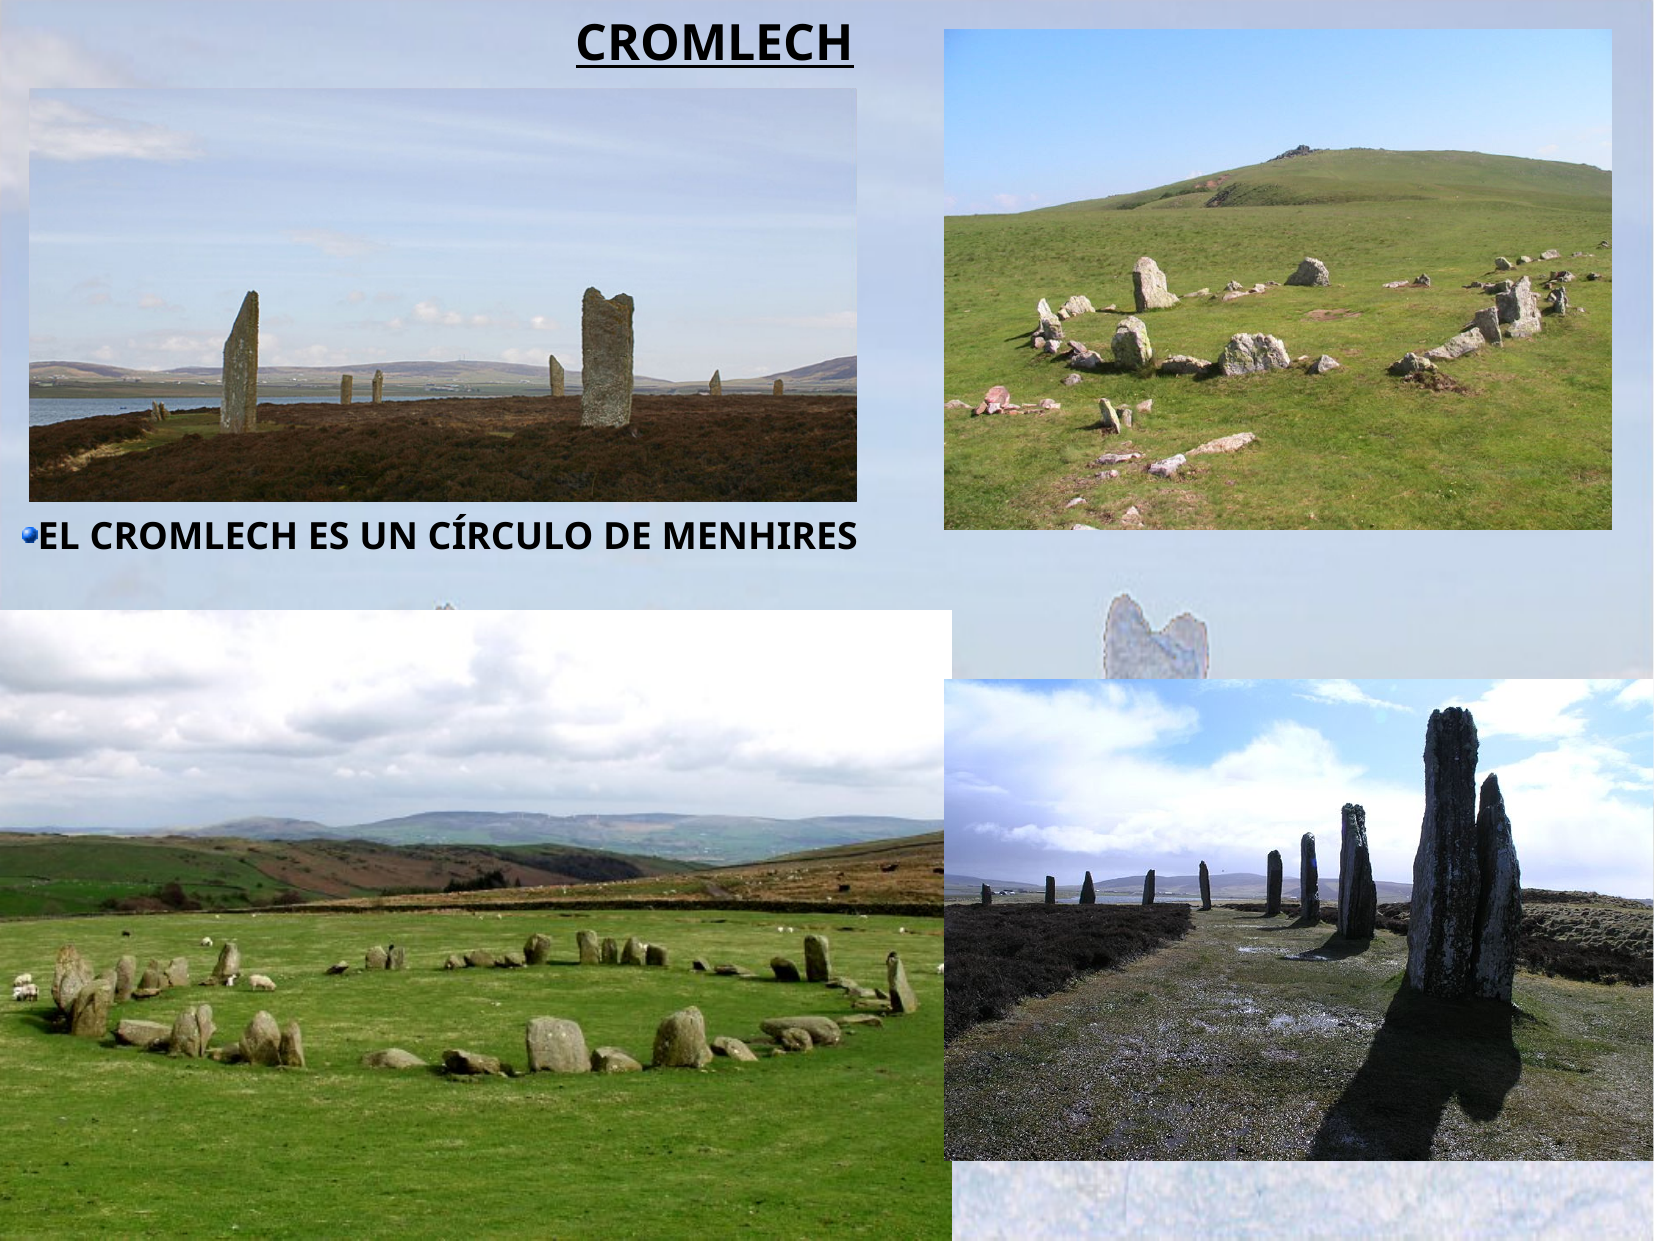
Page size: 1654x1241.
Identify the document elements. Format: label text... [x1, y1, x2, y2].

text_box CROMLECH [561, 0, 894, 75]
picture [0, 0, 1654, 1241]
text_box EL CROMLECH ES UN CÍRCULO DE MENHIRES [7, 501, 933, 562]
